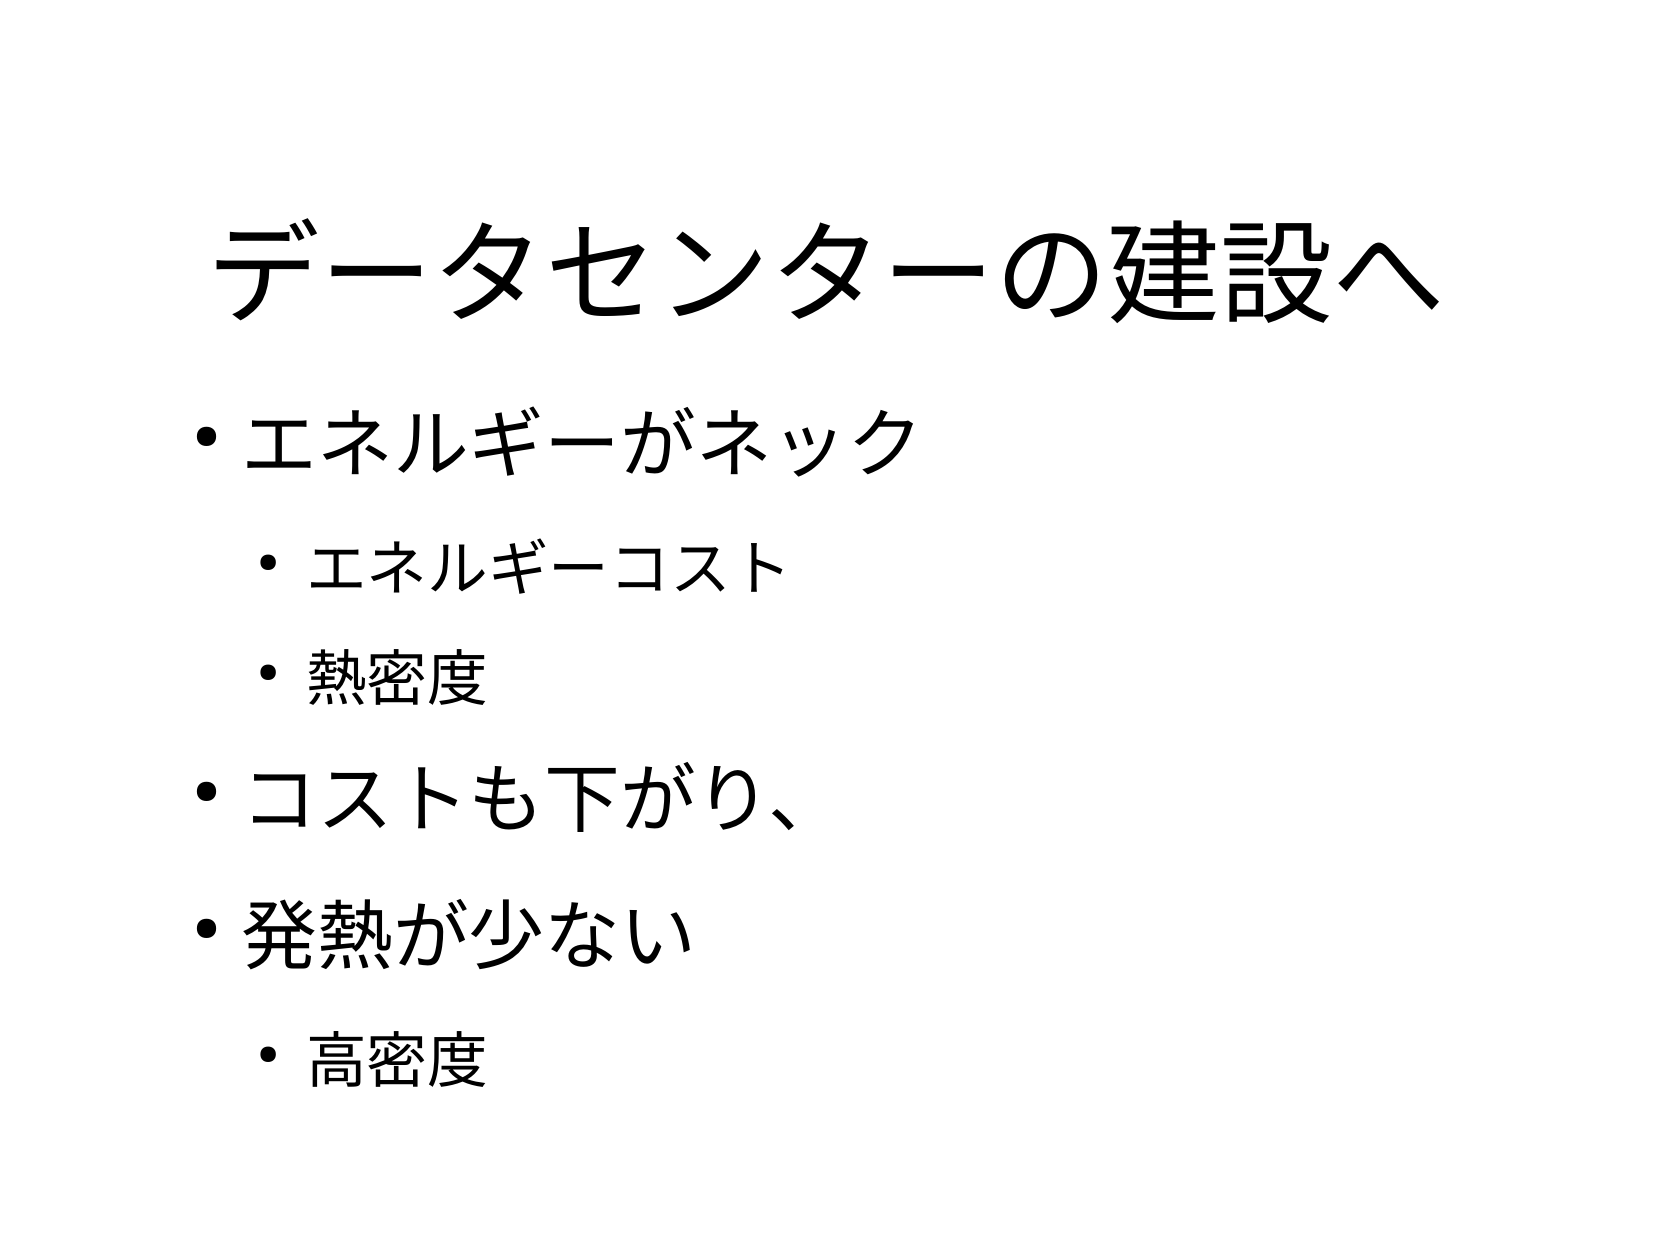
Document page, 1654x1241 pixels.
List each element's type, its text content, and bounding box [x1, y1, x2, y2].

list エネルギーがネック エネルギーコスト 熱密度 コストも下がり、 発熱が少ない 高密度 [177, 383, 1571, 1104]
title データセンターの建設へ [82, 161, 1571, 369]
